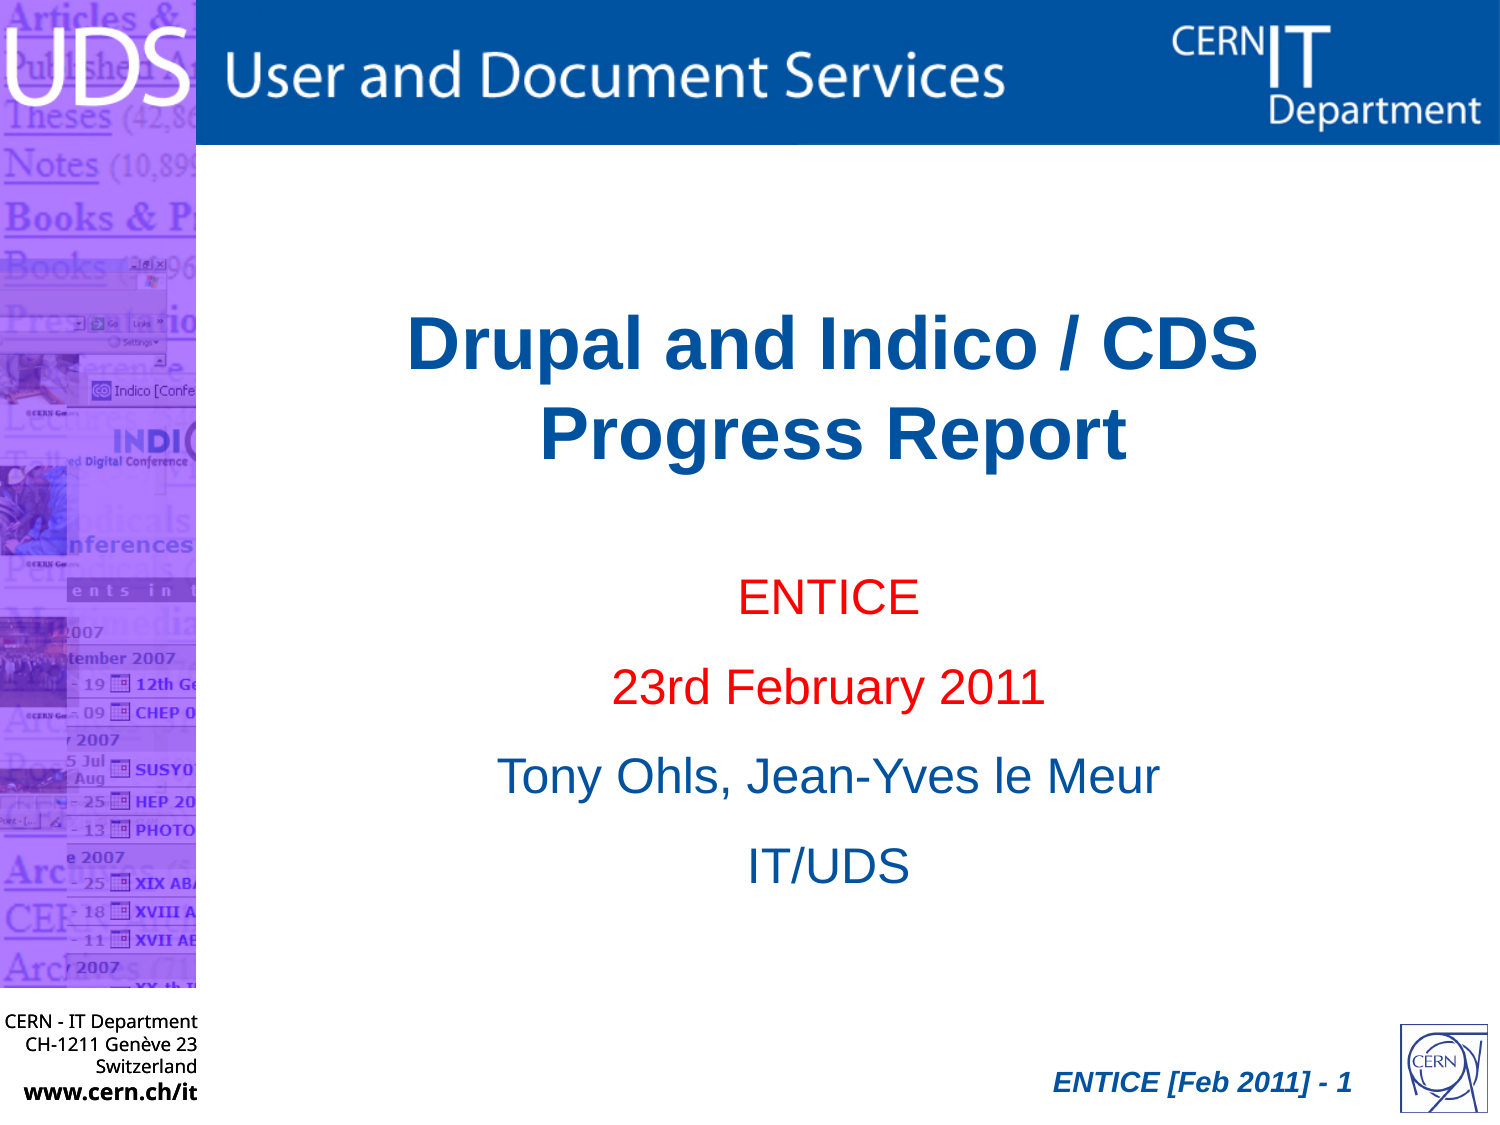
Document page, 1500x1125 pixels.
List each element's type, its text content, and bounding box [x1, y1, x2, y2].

picture [1400, 1024, 1488, 1113]
title Drupal and Indico / CDS Progress Report [296, 287, 1372, 529]
picture [0, 0, 1500, 988]
list ENTICE 23rd February 2011 Tony Ohls, Jean-Yves le Meur IT/UDS [303, 557, 1354, 978]
